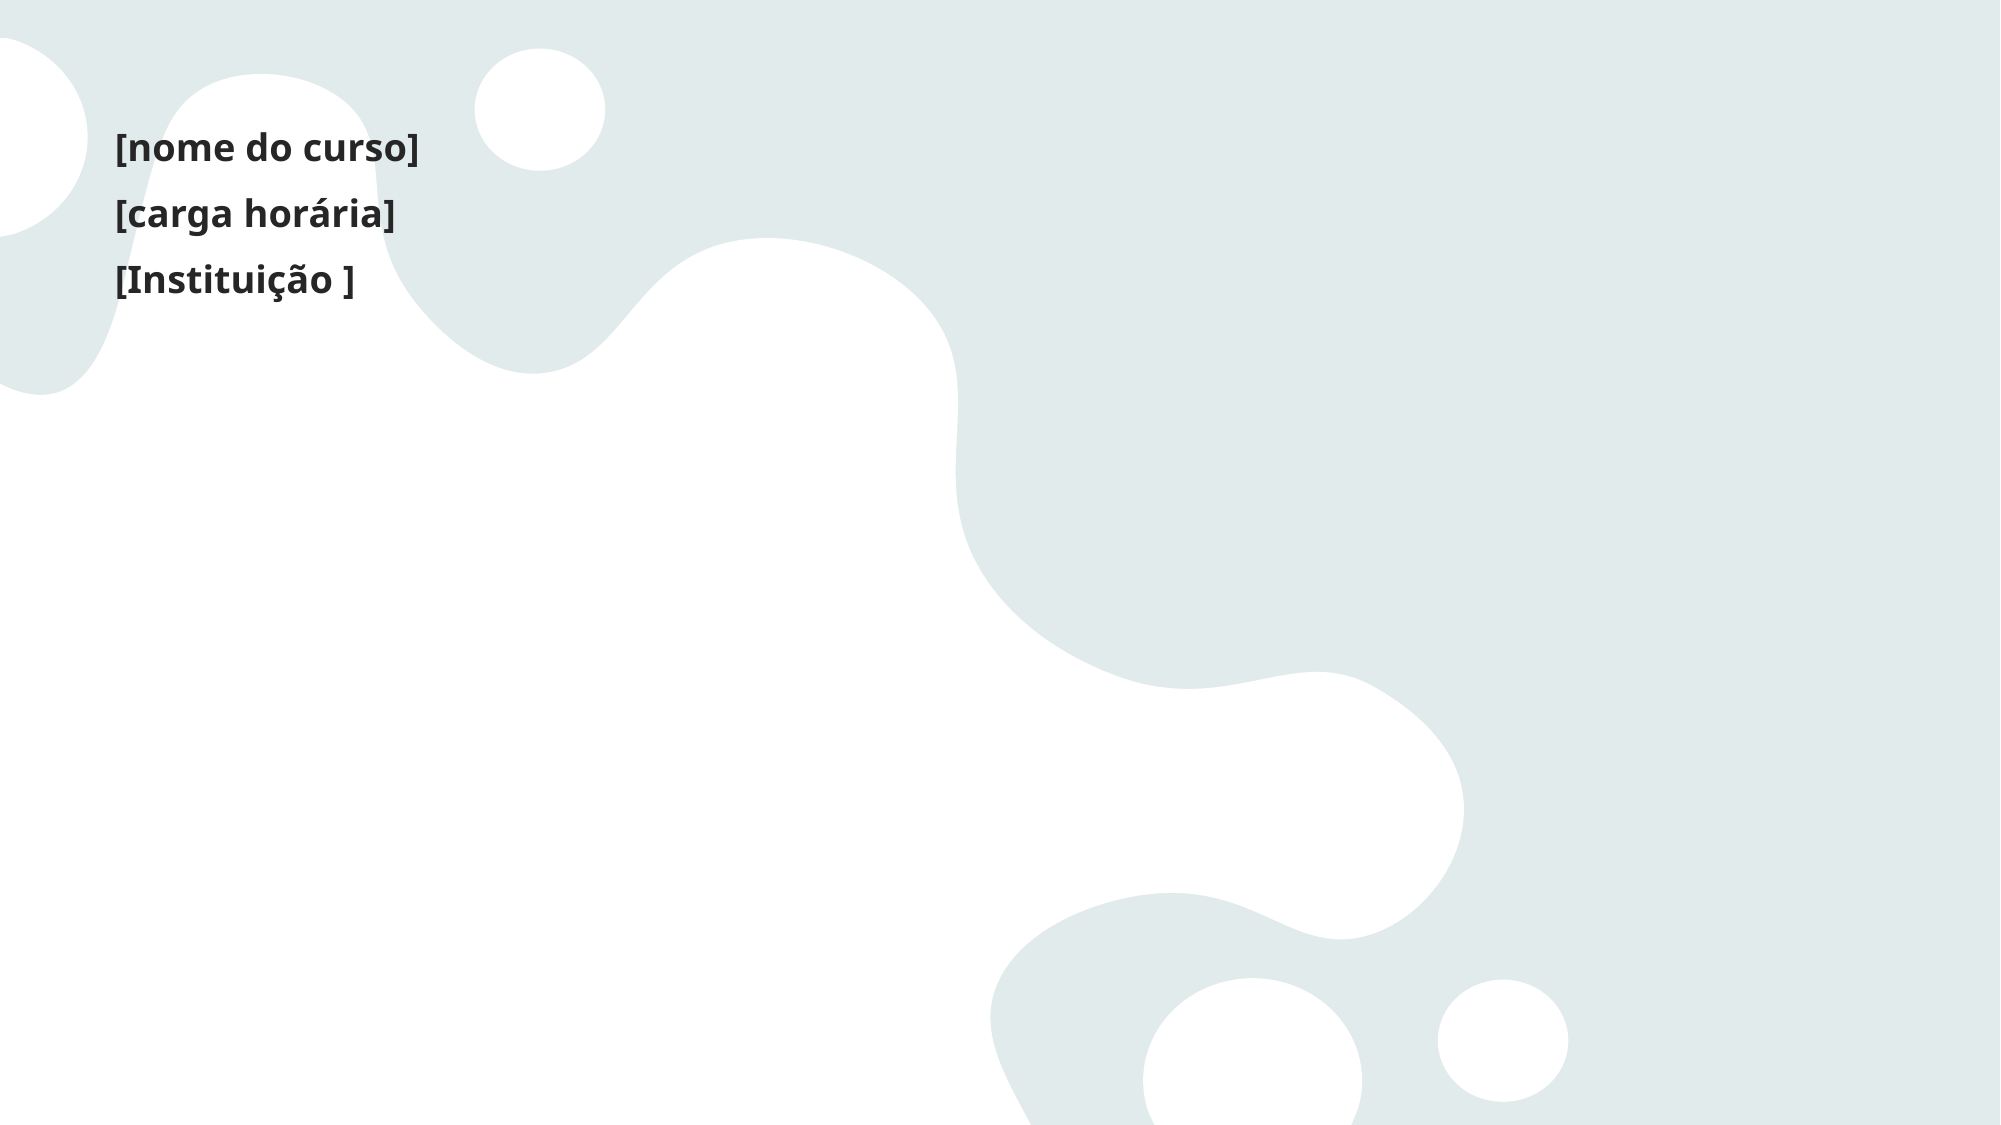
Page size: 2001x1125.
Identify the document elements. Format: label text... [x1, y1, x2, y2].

list [nome do curso] [carga horária] [Instituição ] [99, 109, 984, 309]
